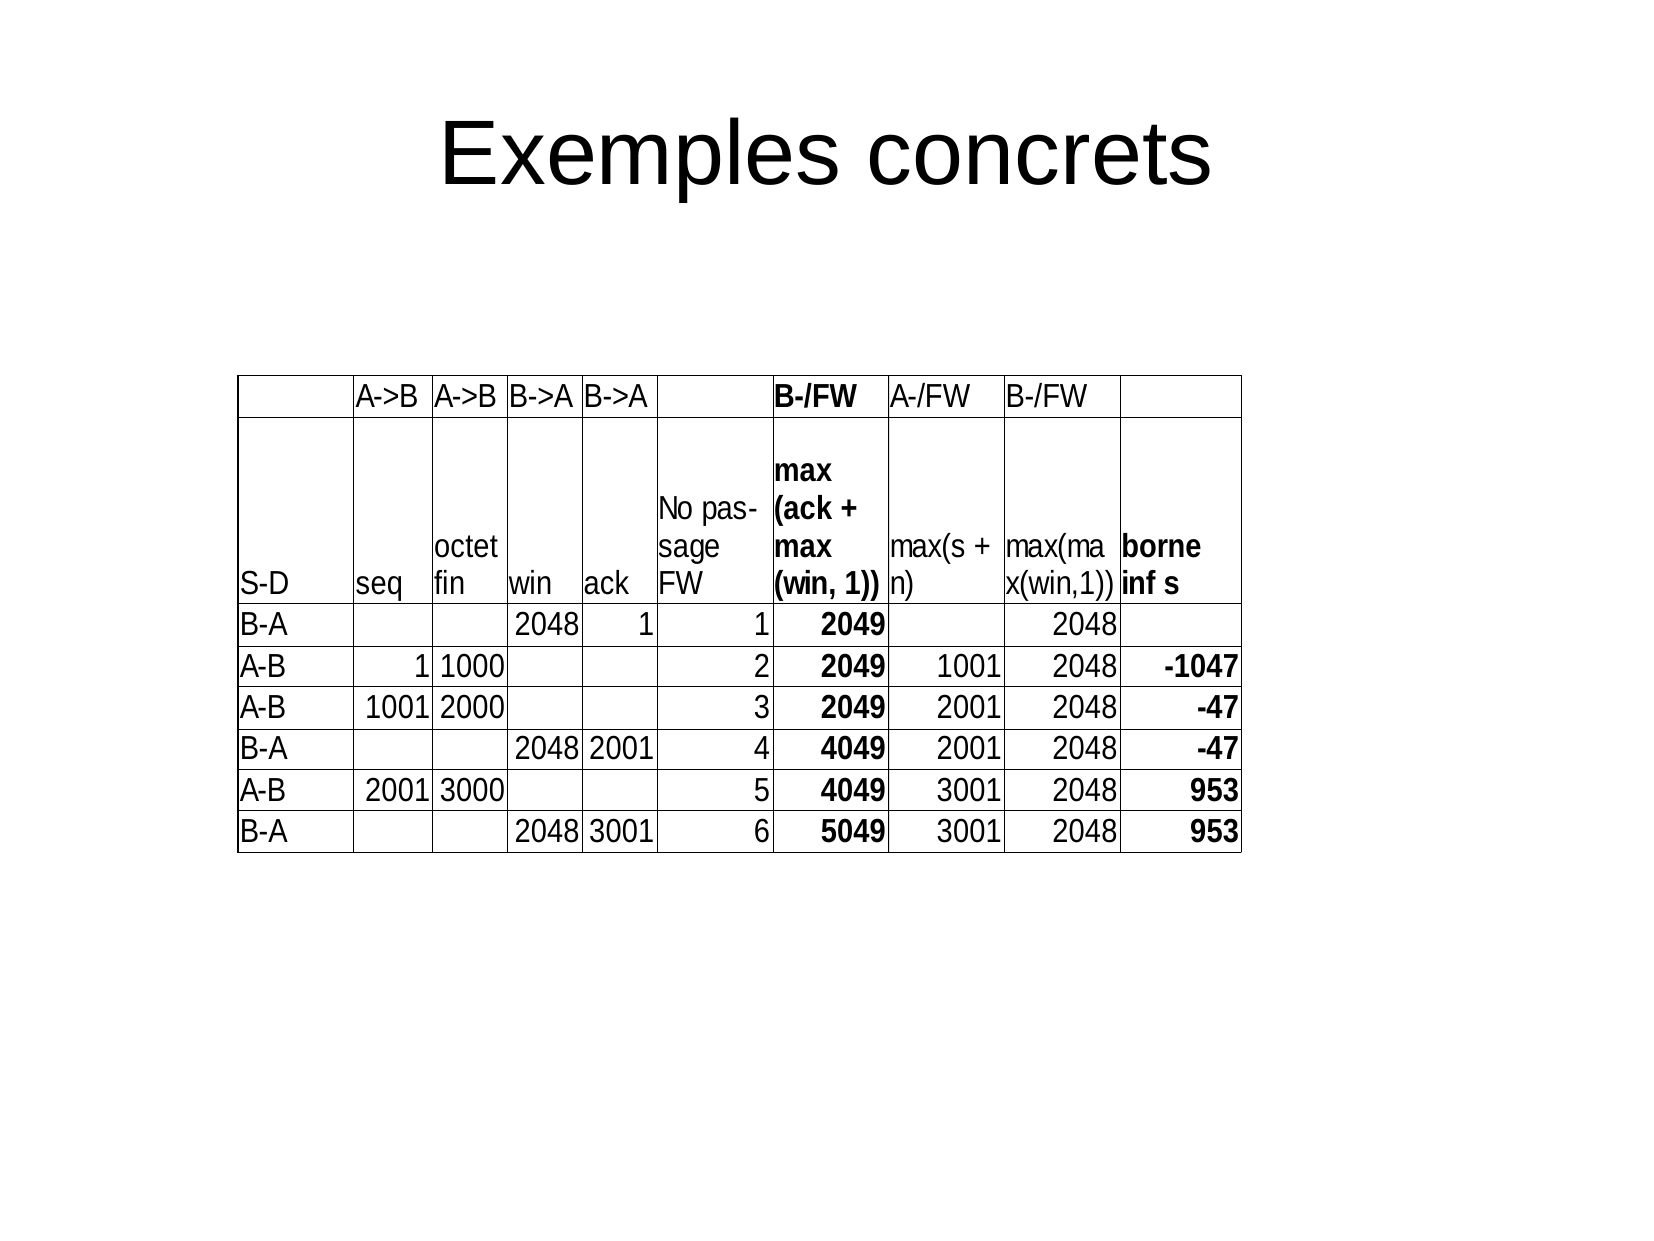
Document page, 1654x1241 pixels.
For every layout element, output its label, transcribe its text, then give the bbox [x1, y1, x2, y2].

title Exemples concrets [82, 49, 1571, 257]
chart [236, 373, 1244, 857]
